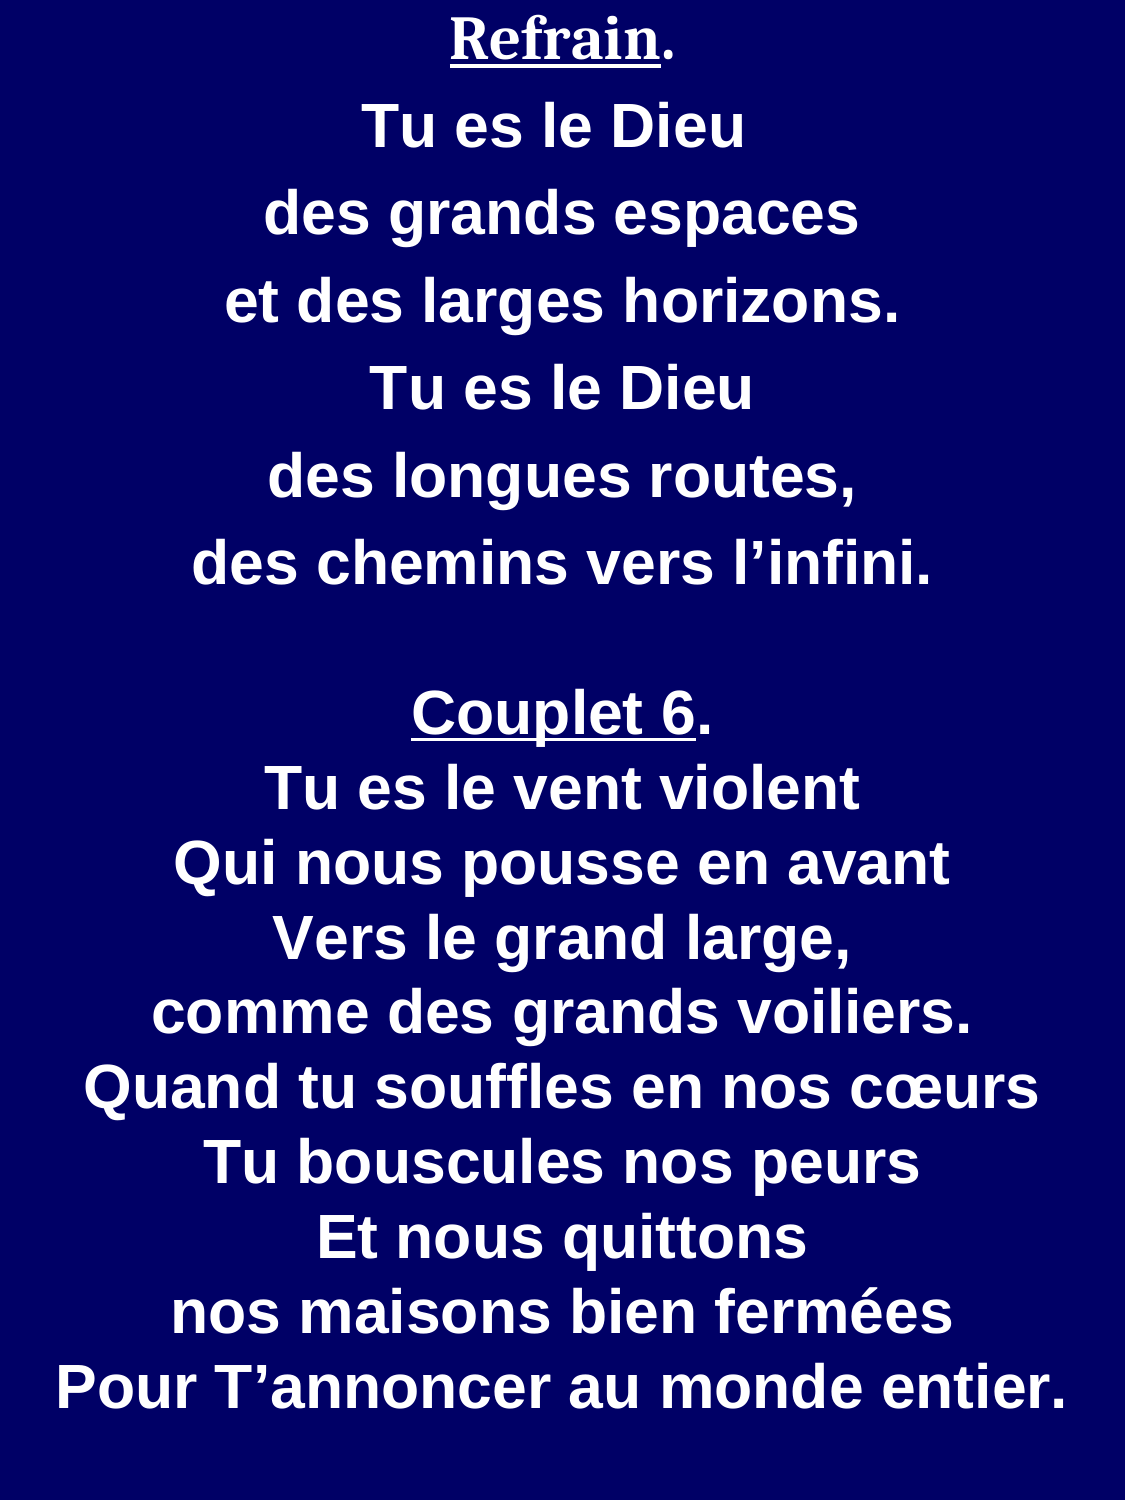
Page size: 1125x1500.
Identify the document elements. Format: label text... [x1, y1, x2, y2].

text_box Refrain. Tu es le Dieu des grands espaces et des larges horizons. Tu es le Dieu des longues routes, des chemins vers l’infini. Couplet 6. Tu es le vent violent Qui nous pousse en avant Vers le grand large, comme des grands voiliers. Quand tu souffles en nos cœurs Tu bouscules nos peurs Et nous quittons nos maisons bien fermées Pour T’annoncer au monde entier. [0, 0, 1125, 1429]
